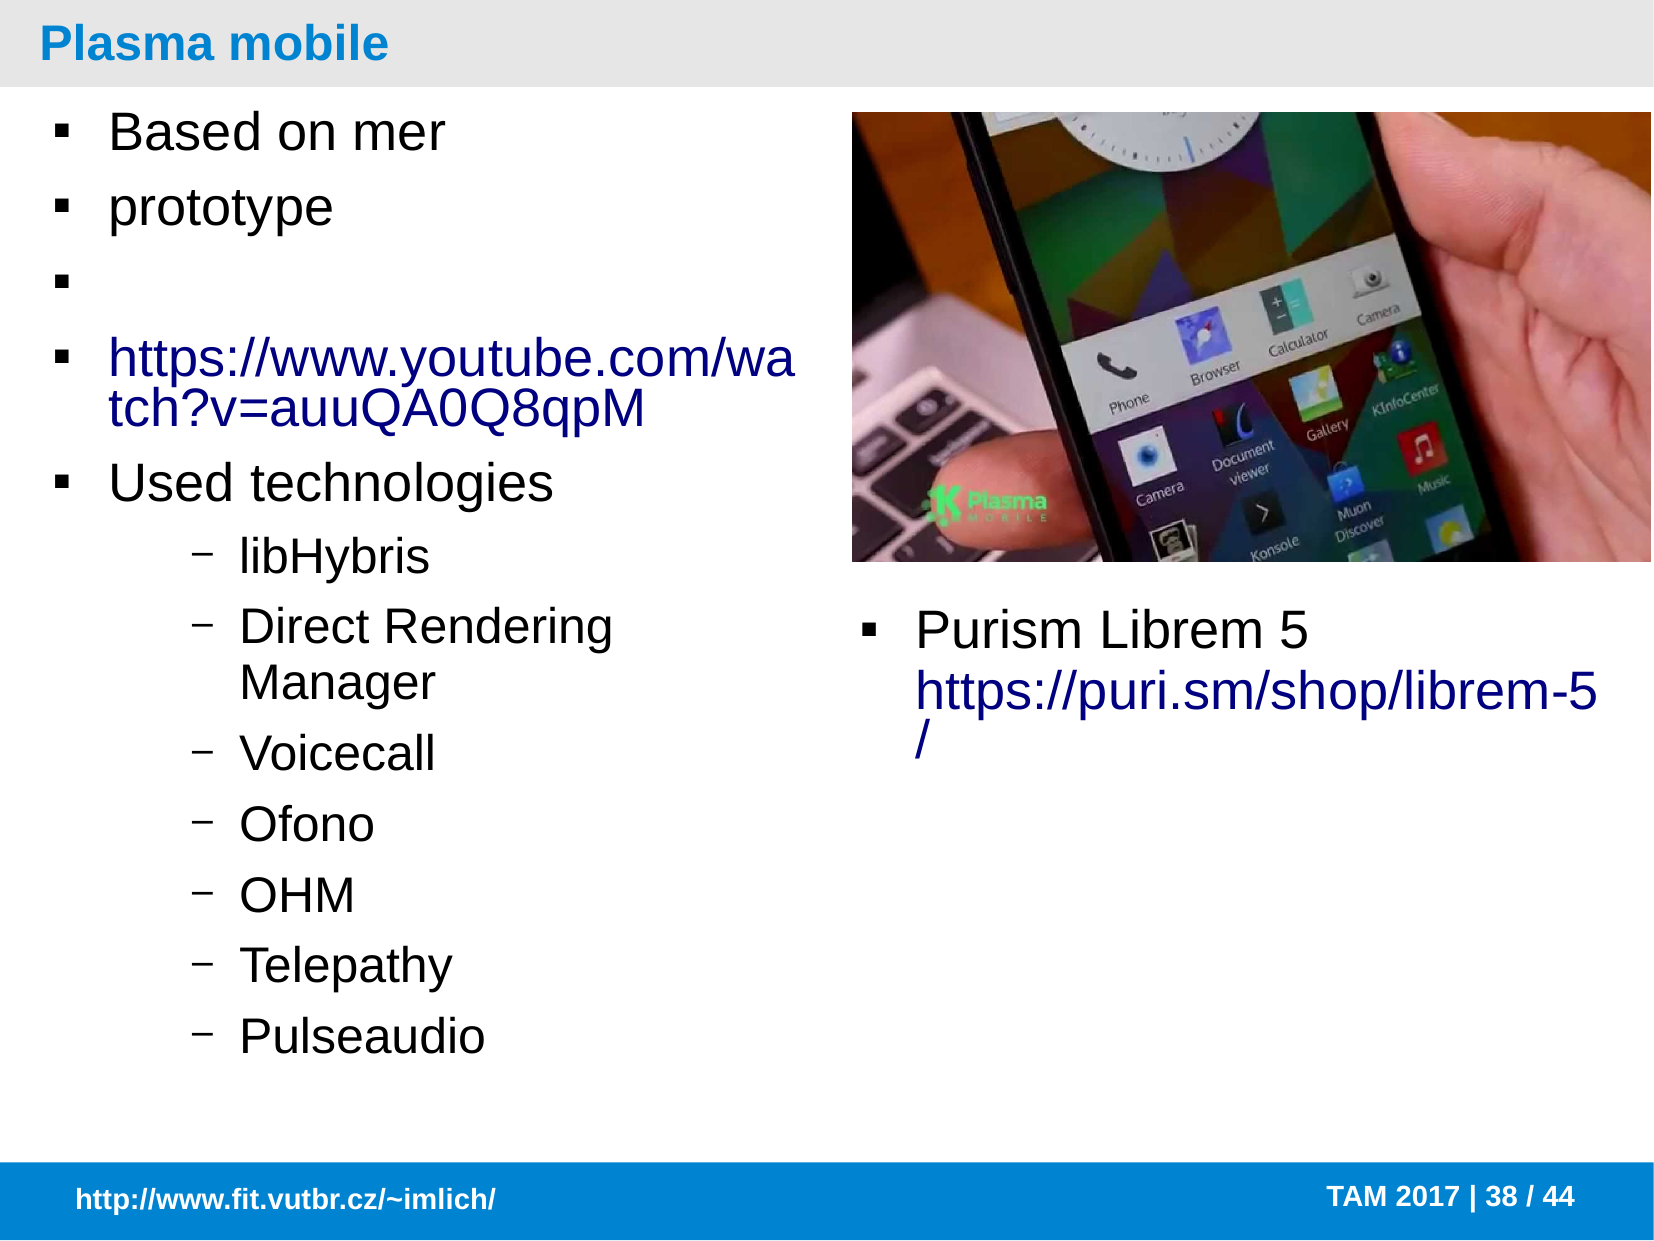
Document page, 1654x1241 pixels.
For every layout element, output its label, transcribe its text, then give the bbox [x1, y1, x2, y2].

title Plasma mobile [39, 5, 1615, 81]
list Based on mer prototype https://www.youtube.com/watch?v=auuQA0Q8qpM Used technologies libHybris Direct Rendering Manager Voicecall Ofono OHM Telepathy Pulseaudio [37, 101, 807, 1126]
list Purism Librem 5 https://puri.sm/shop/librem-5/ [844, 600, 1614, 1126]
picture [852, 112, 1651, 562]
